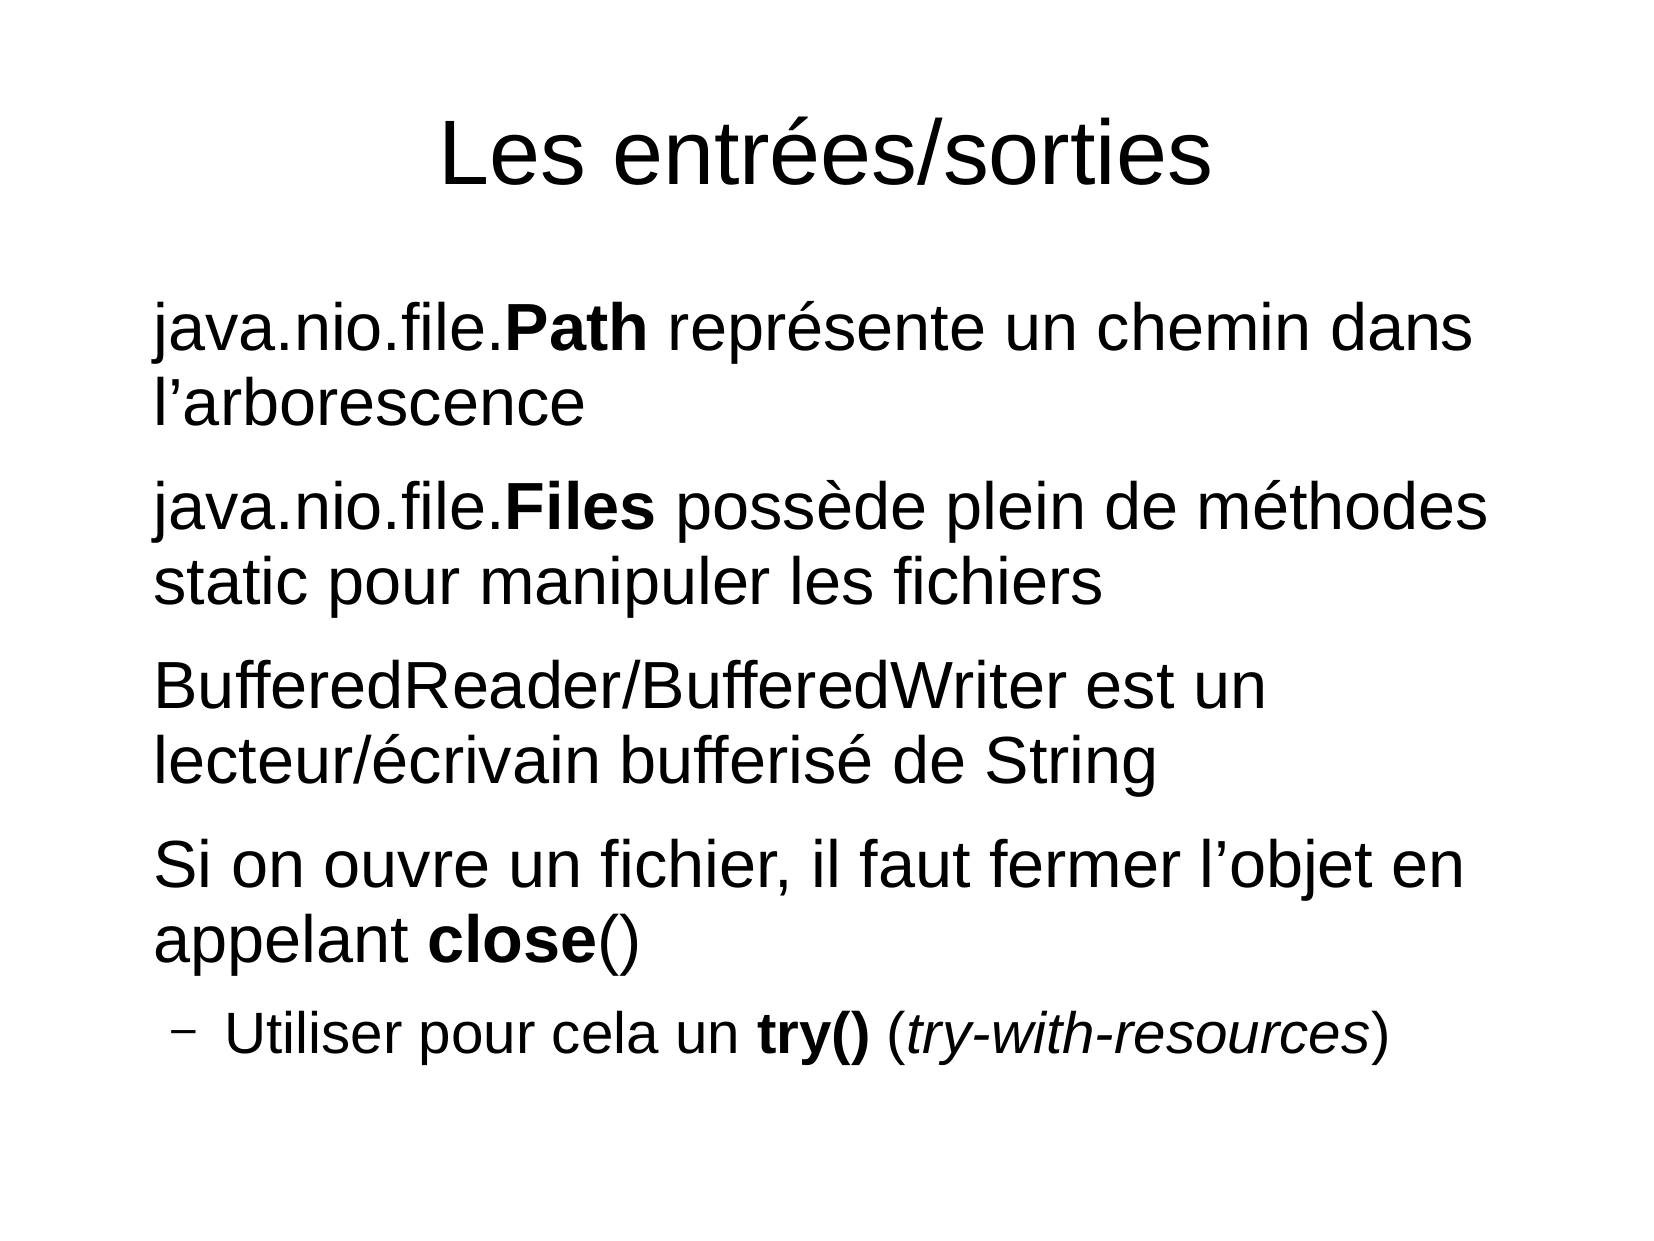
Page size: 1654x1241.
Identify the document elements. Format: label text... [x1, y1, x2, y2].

title Les entrées/sorties [82, 49, 1571, 257]
list java.nio.file.Path représente un chemin dans l’arborescence java.nio.file.Files possède plein de méthodes static pour manipuler les fichiers BufferedReader/BufferedWriter est un lecteur/écrivain bufferisé de String Si on ouvre un fichier, il faut fermer l’objet en appelant close() Utiliser pour cela un try() (try-with-resources) [82, 290, 1571, 1111]
